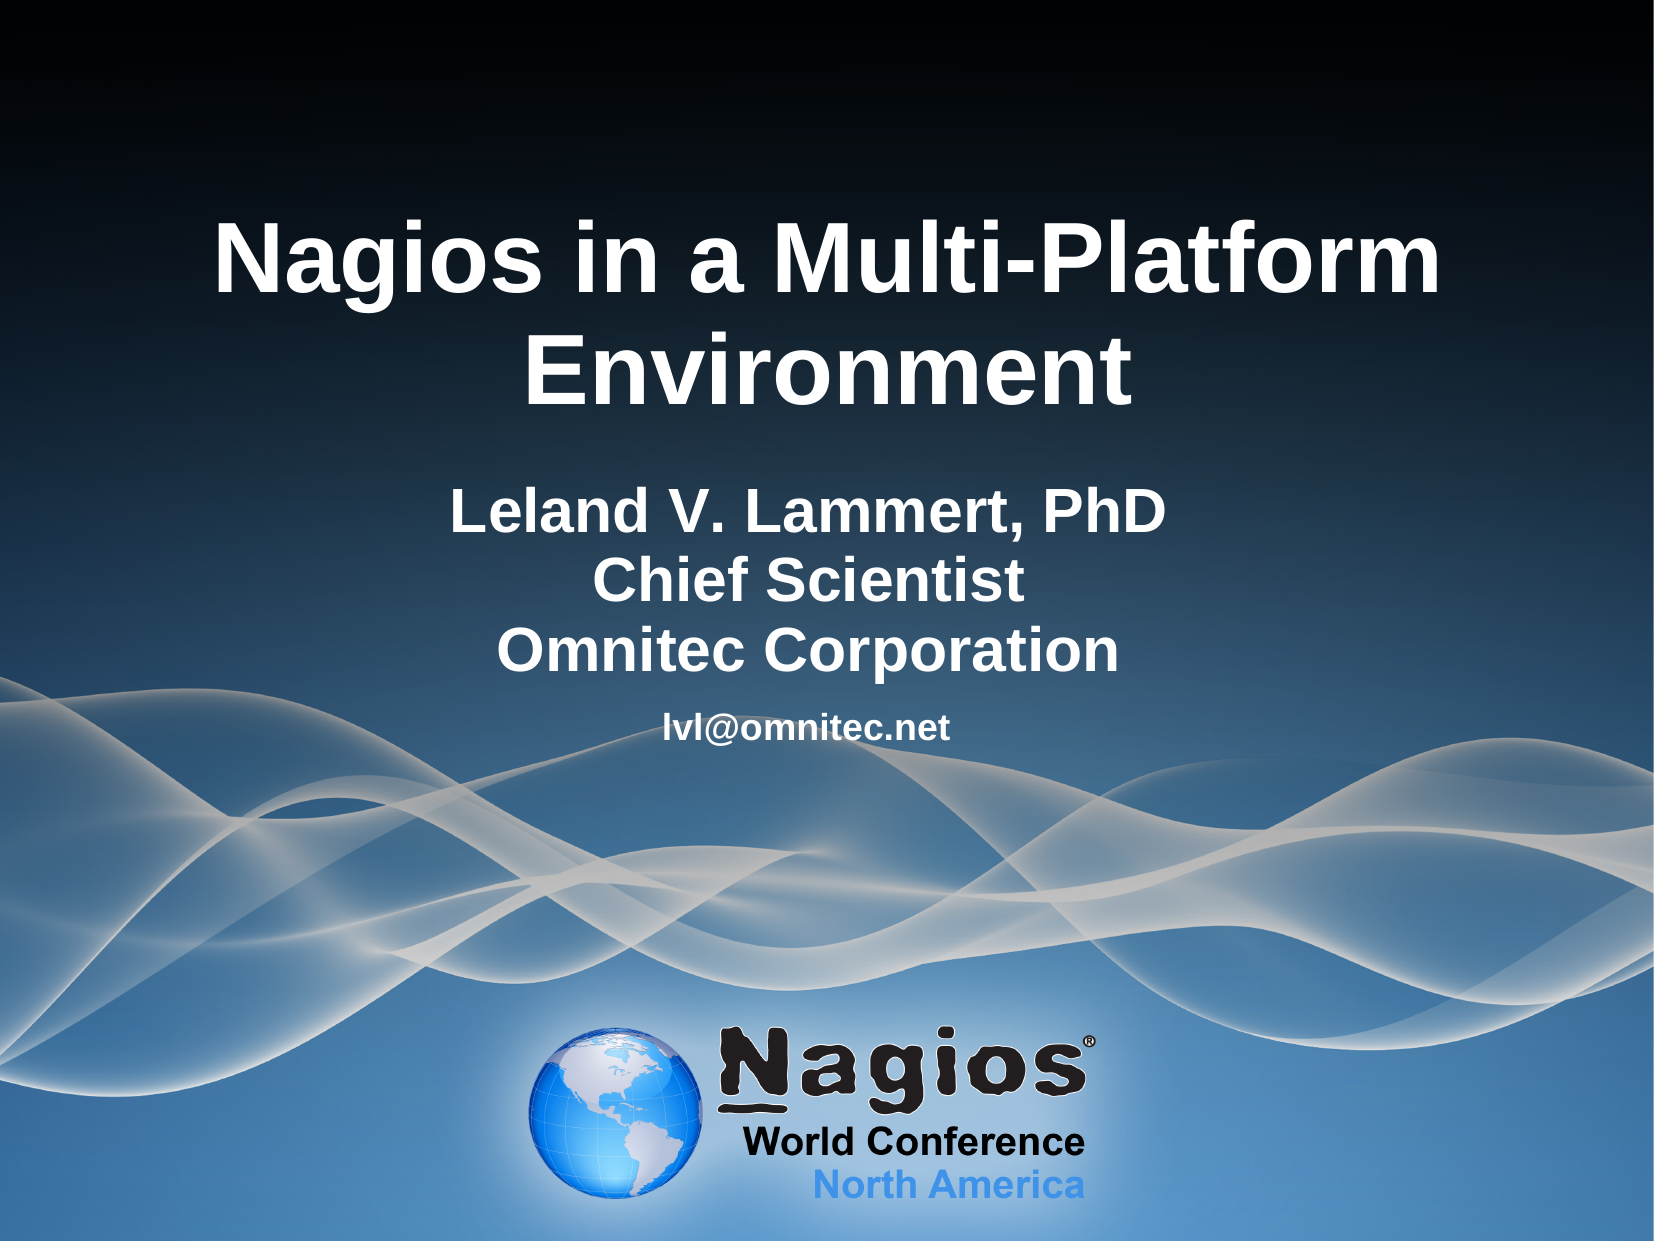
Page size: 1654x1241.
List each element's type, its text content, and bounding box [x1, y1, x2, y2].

text_box Leland V. Lammert, PhD Chief Scientist Omnitec Corporation [0, 468, 1636, 693]
text_box lvl@omnitec.net [519, 698, 1093, 756]
picture [0, 0, 1654, 1241]
text_box Nagios in a Multi-Platform Environment [155, 194, 1501, 434]
